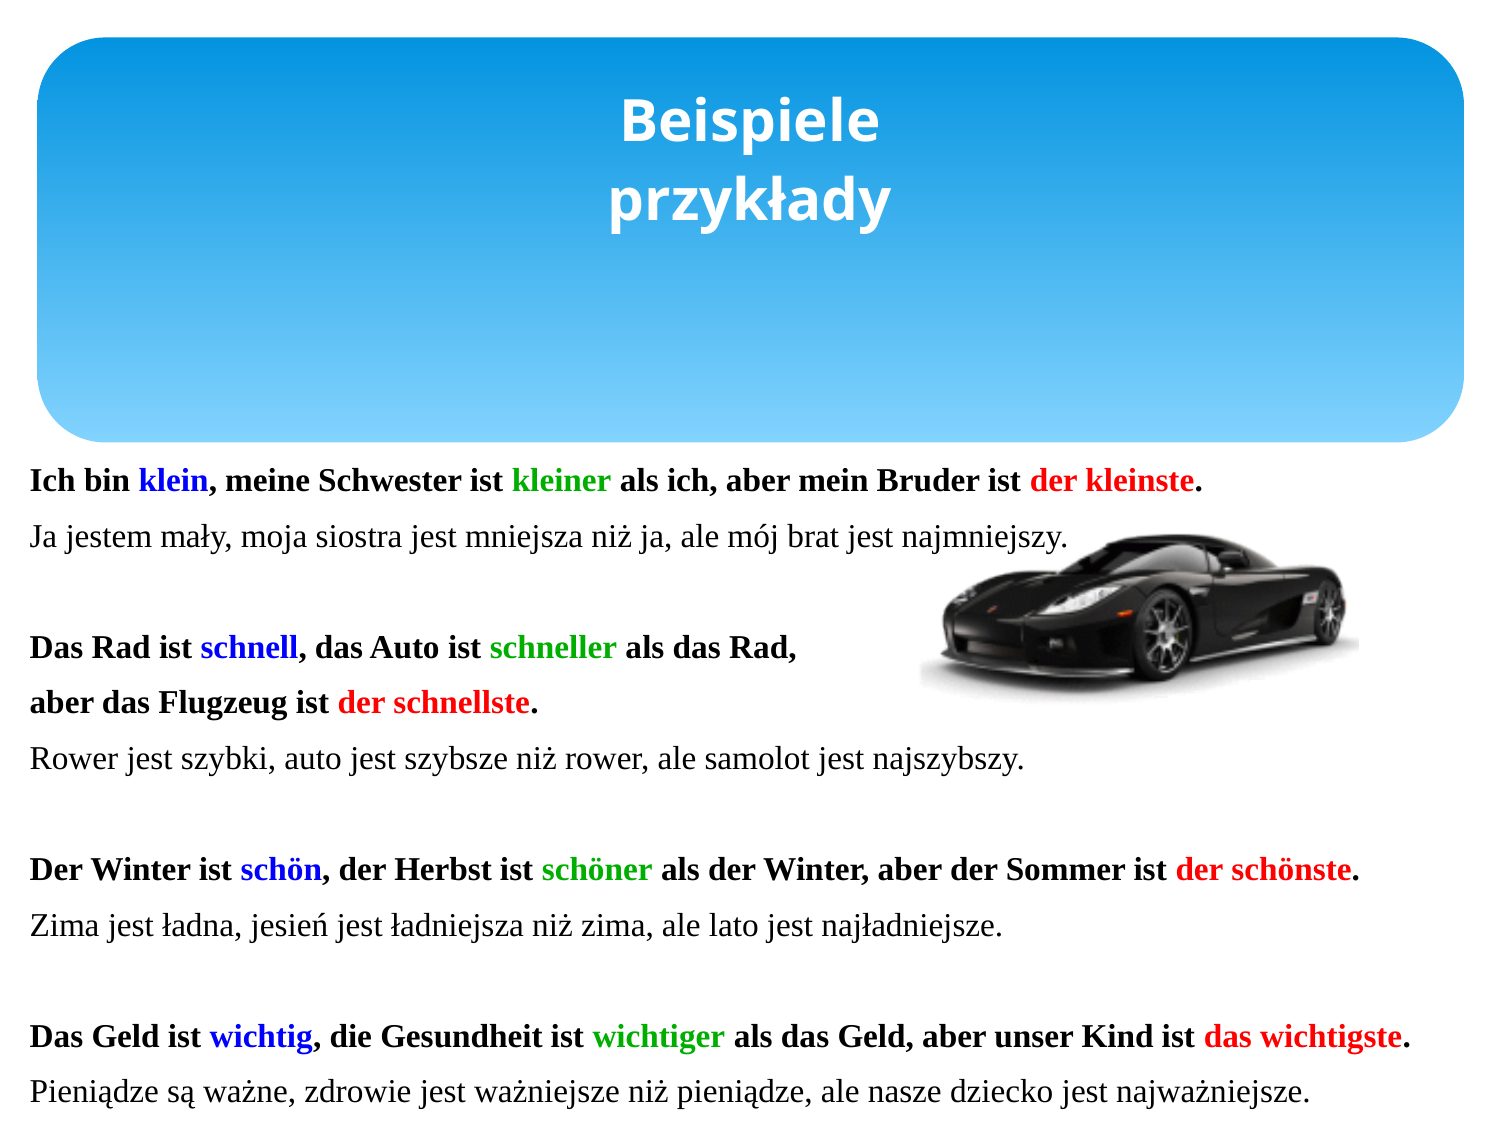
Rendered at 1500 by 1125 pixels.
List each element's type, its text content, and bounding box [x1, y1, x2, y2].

subtitle Ich bin klein, meine Schwester ist kleiner als ich, aber mein Bruder ist der kleinste. Ja jestem mały, moja siostra jest mniejsza niż ja, ale mój brat jest najmniejszy. Das Rad ist schnell, das Auto ist schneller als das Rad, aber das Flugzeug ist der schnellste. Rower jest szybki, auto jest szybsze niż rower, ale samolot jest najszybszy. Der Winter ist schön, der Herbst ist schöner als der Winter, aber der Sommer ist der schönste. Zima jest ładna, jesień jest ładniejsza niż zima, ale lato jest najładniejsze. Das Geld ist wichtig, die Gesundheit ist wichtiger als das Geld, aber unser Kind ist das wichtigste. Pieniądze są ważne, zdrowie jest ważniejsze niż pieniądze, ale nasze dziecko jest najważniejsze. [29, 442, 1500, 1125]
title Beispiele przykłady [75, 62, 1425, 254]
picture [915, 510, 1359, 709]
